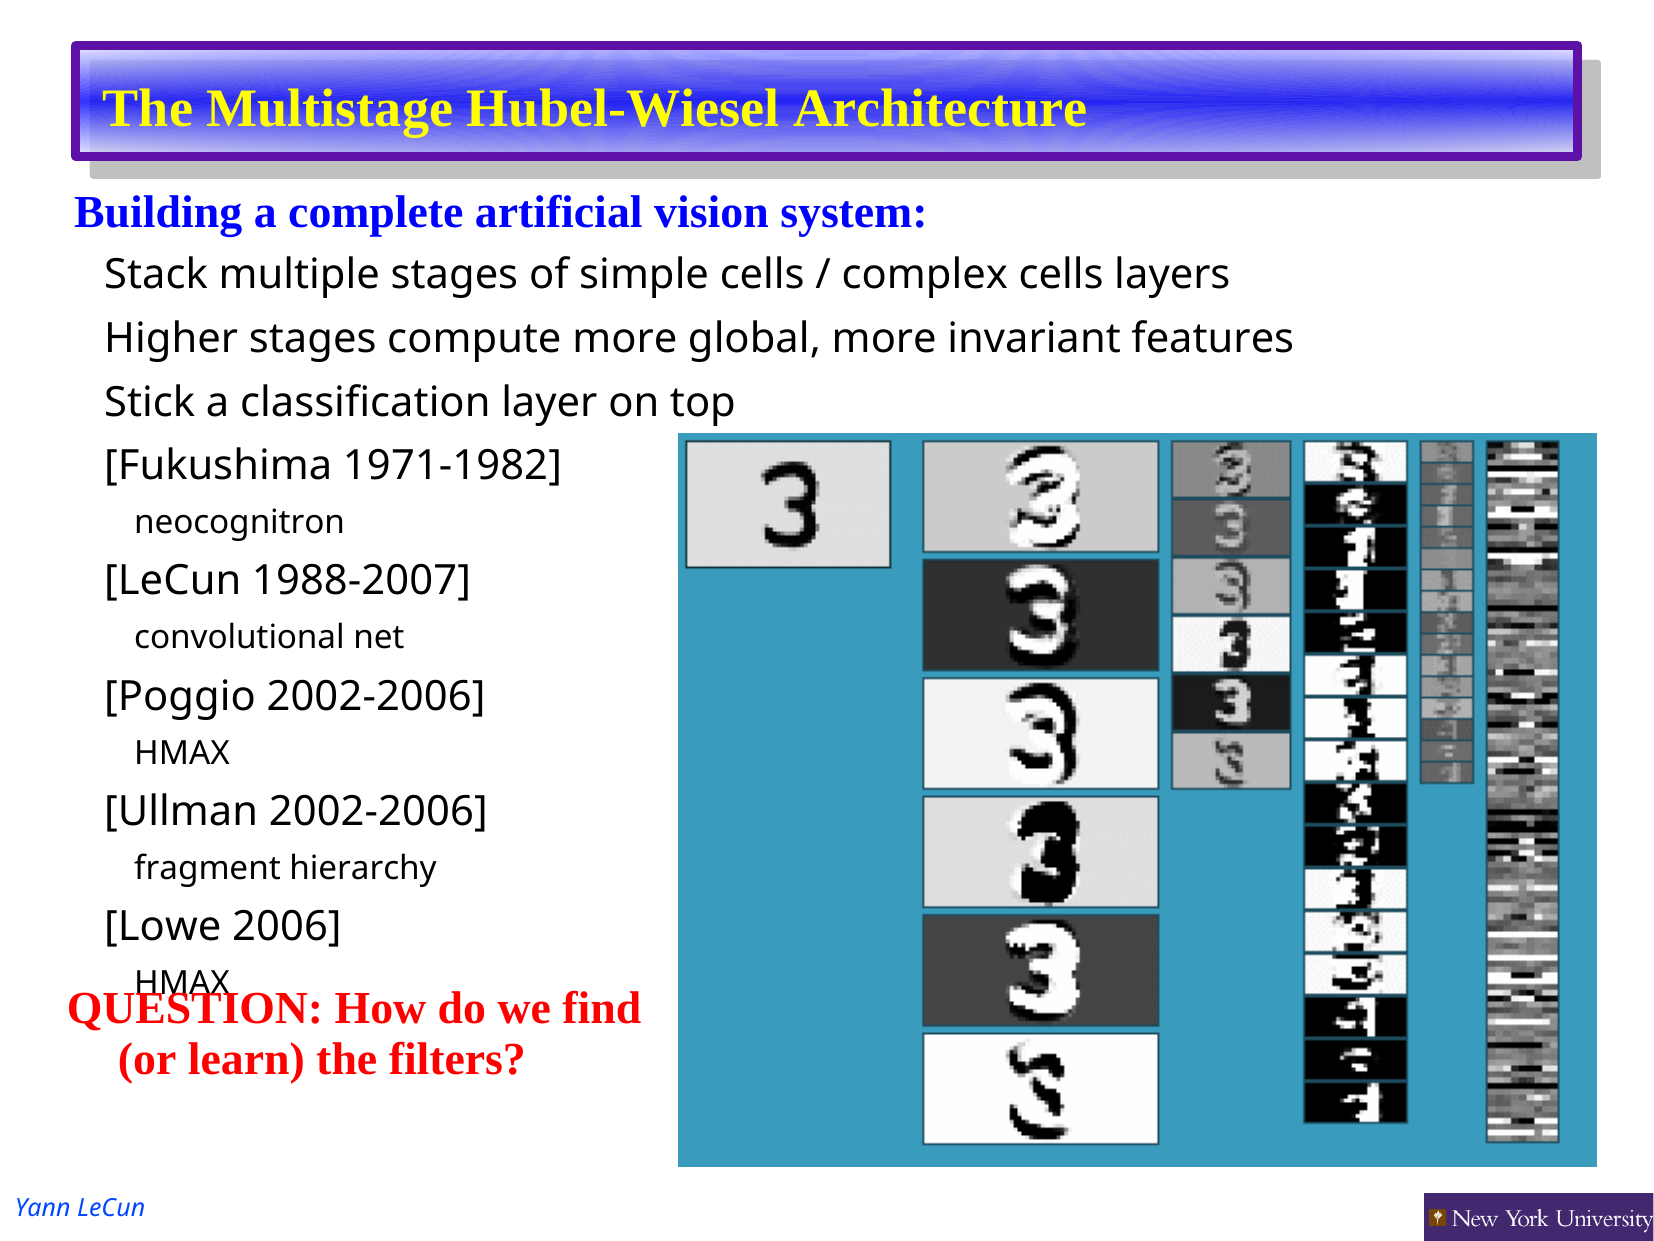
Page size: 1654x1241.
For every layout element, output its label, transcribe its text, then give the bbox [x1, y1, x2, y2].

picture [1424, 1193, 1654, 1241]
list QUESTION: How do we find (or learn) the filters? [66, 982, 647, 1126]
list Building a complete artificial vision system: Stack multiple stages of simple cells / complex cells layers Higher stages compute more global, more invariant features Stick a classification layer on top [Fukushima 1971-1982] neocognitron [LeCun 1988-2007] convolutional net [Poggio 2002-2006] HMAX [Ullman 2002-2006] fragment hierarchy [Lowe 2006] HMAX [74, 187, 1447, 1104]
title The Multistage Hubel-Wiesel Architecture [75, 45, 1578, 157]
picture [678, 433, 1597, 1167]
